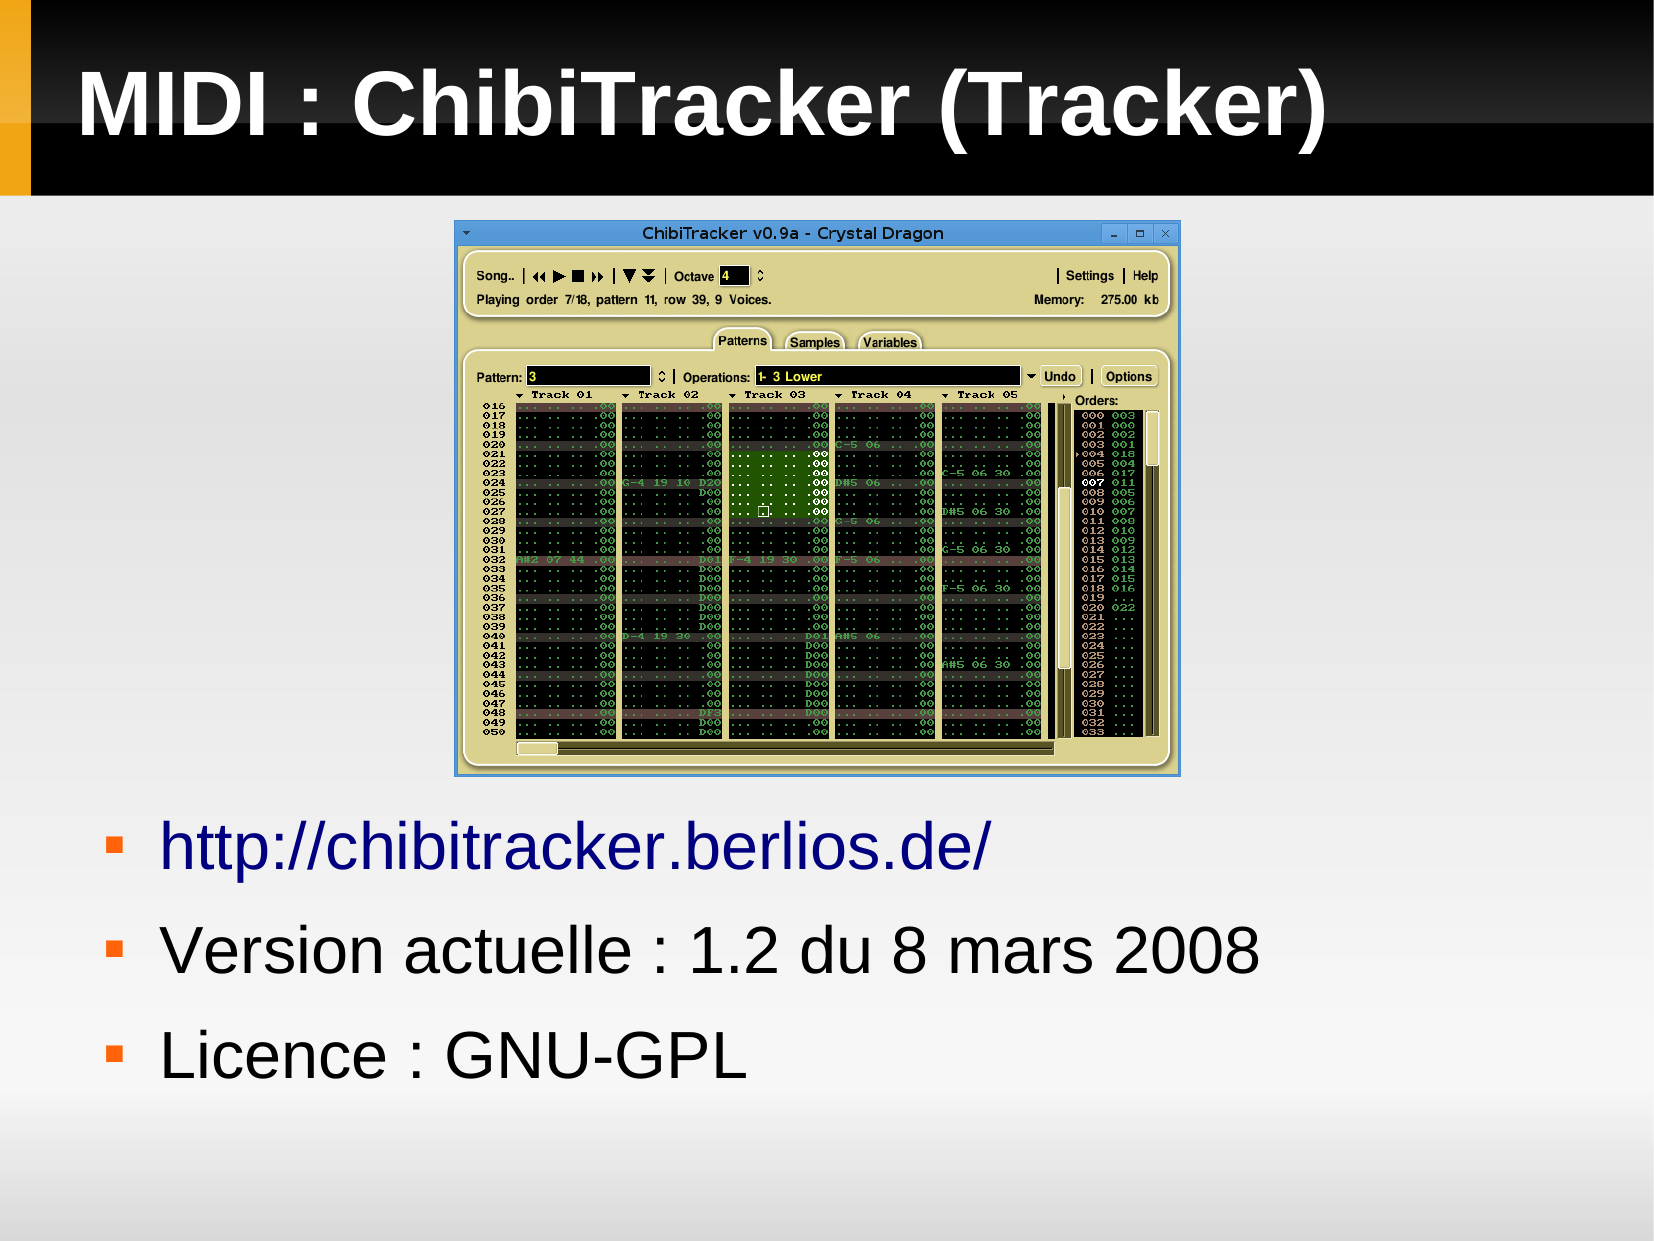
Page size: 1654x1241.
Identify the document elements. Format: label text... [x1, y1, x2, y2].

list http://chibitracker.berlios.de/ Version actuelle : 1.2 du 8 mars 2008 Licence : GNU-GPL [88, 809, 1572, 1164]
title MIDI : ChibiTracker (Tracker) [76, 7, 1565, 200]
picture [0, 0, 1654, 1241]
